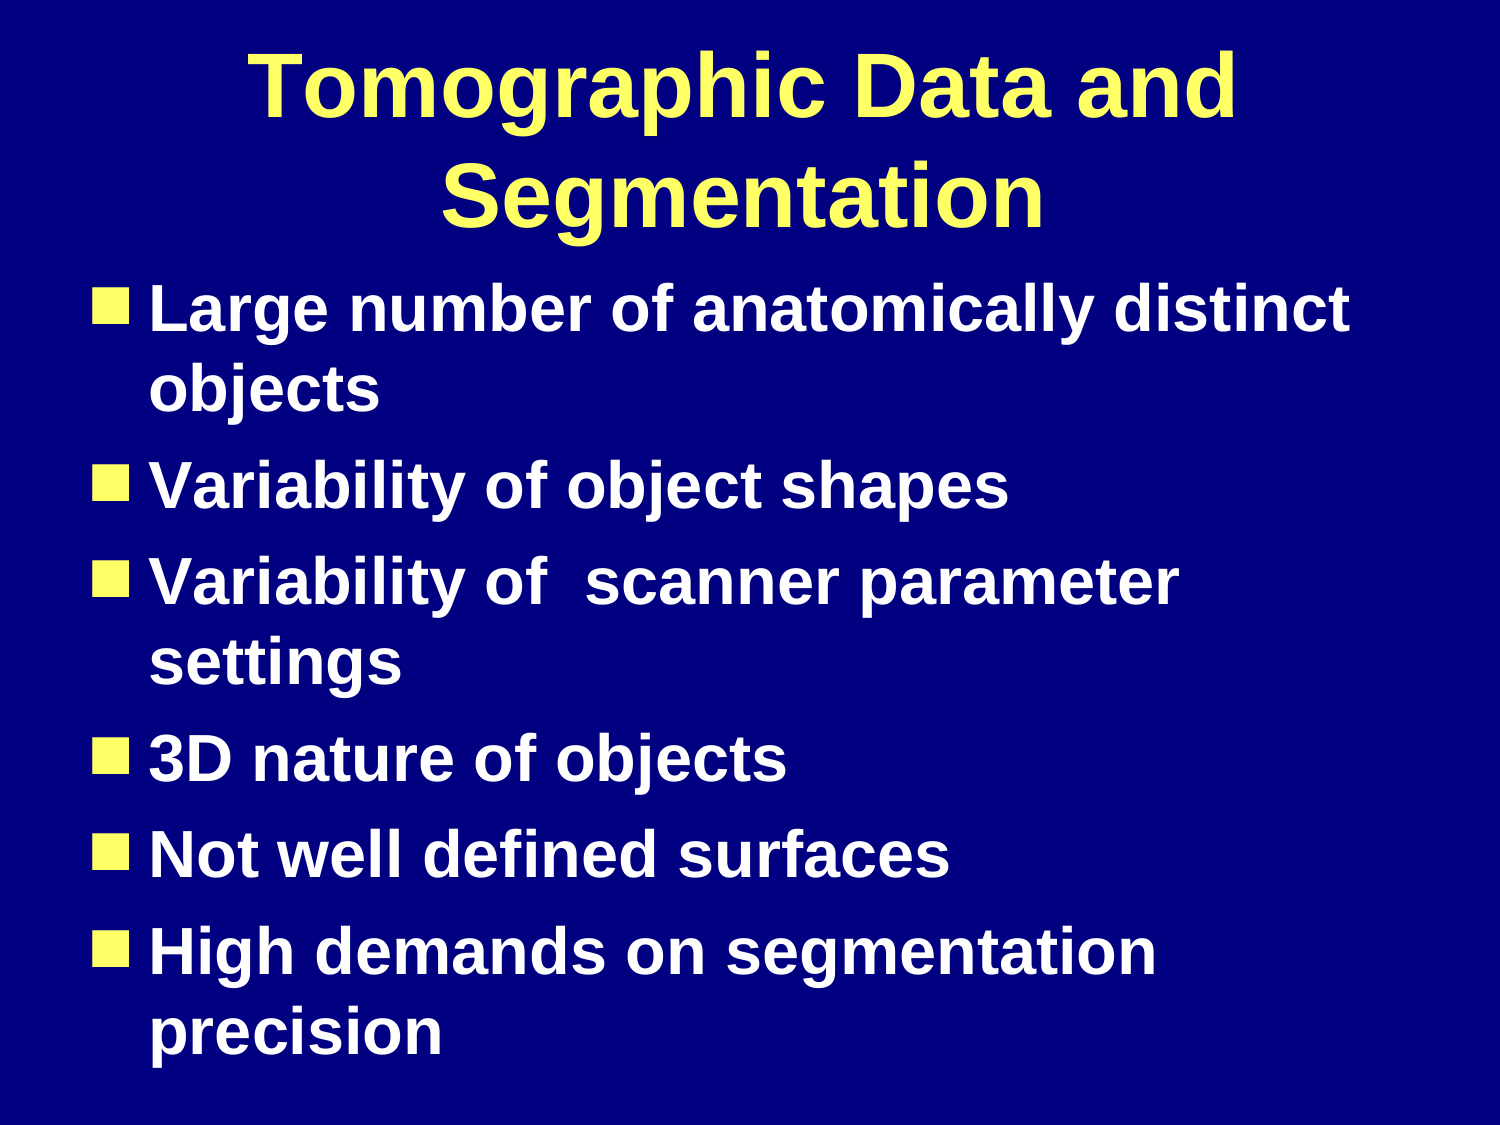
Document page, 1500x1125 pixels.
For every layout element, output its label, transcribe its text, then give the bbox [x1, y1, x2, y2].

list Large number of anatomically distinct objects Variability of object shapes Variability of scanner parameter settings 3D nature of objects Not well defined surfaces High demands on segmentation precision [77, 258, 1440, 1096]
title Tomographic Data and Segmentation [99, 0, 1388, 255]
